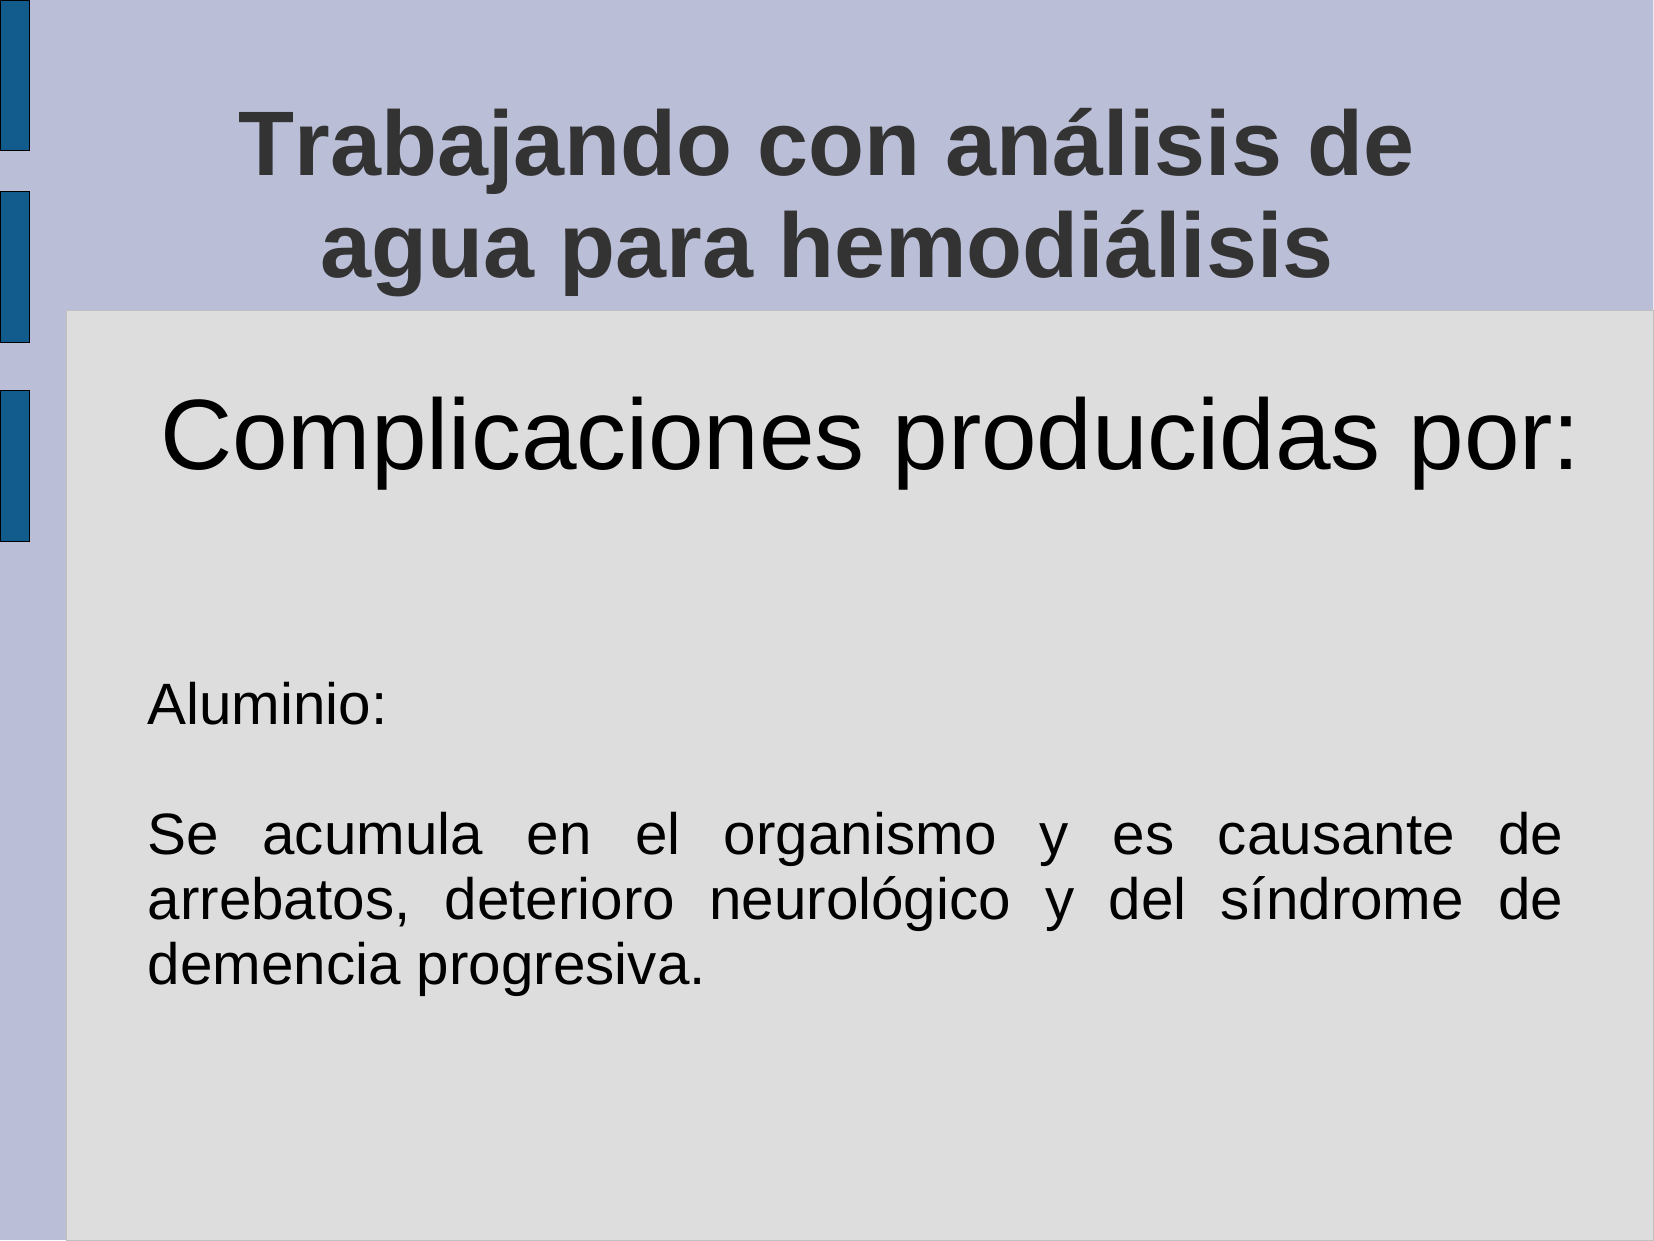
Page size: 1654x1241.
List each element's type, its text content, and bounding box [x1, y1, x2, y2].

title Trabajando con análisis de agua para hemodiálisis [121, 91, 1534, 299]
text_box Aluminio: Se acumula en el organismo y es causante de arrebatos, deterioro neurológico y del síndrome de demencia progresiva. [147, 552, 1565, 1182]
subtitle Complicaciones producidas por: [118, 324, 1625, 546]
